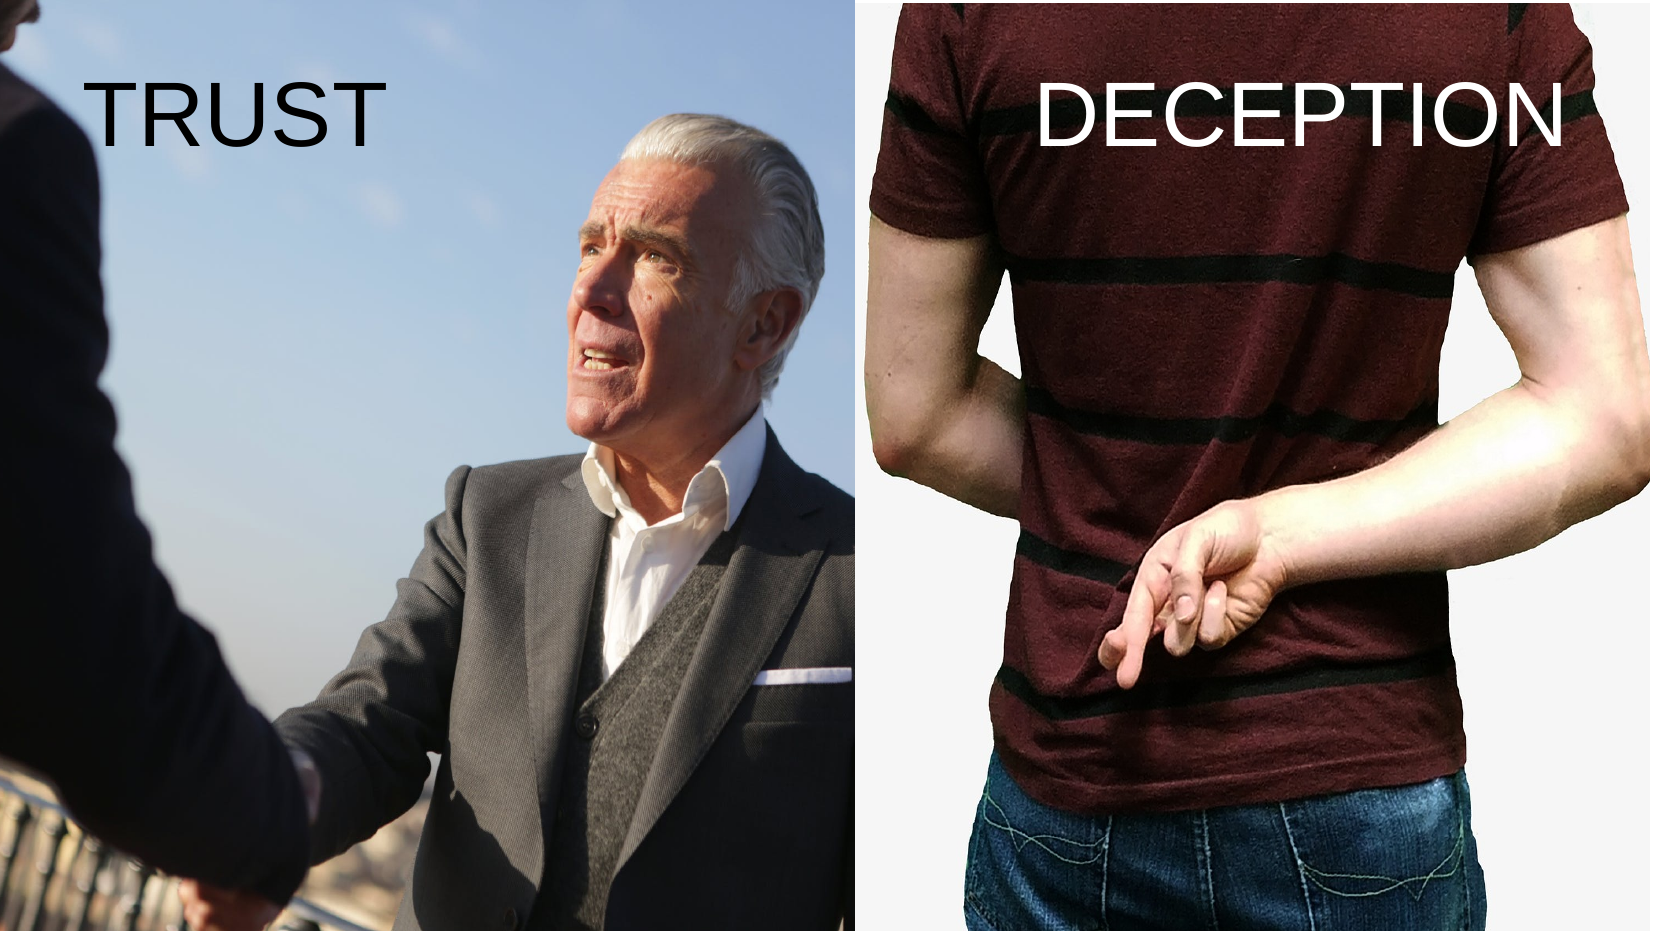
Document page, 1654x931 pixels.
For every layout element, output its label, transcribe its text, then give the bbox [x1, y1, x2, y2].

title TRUST DECEPTION [82, 37, 1571, 193]
picture [0, 0, 1650, 931]
